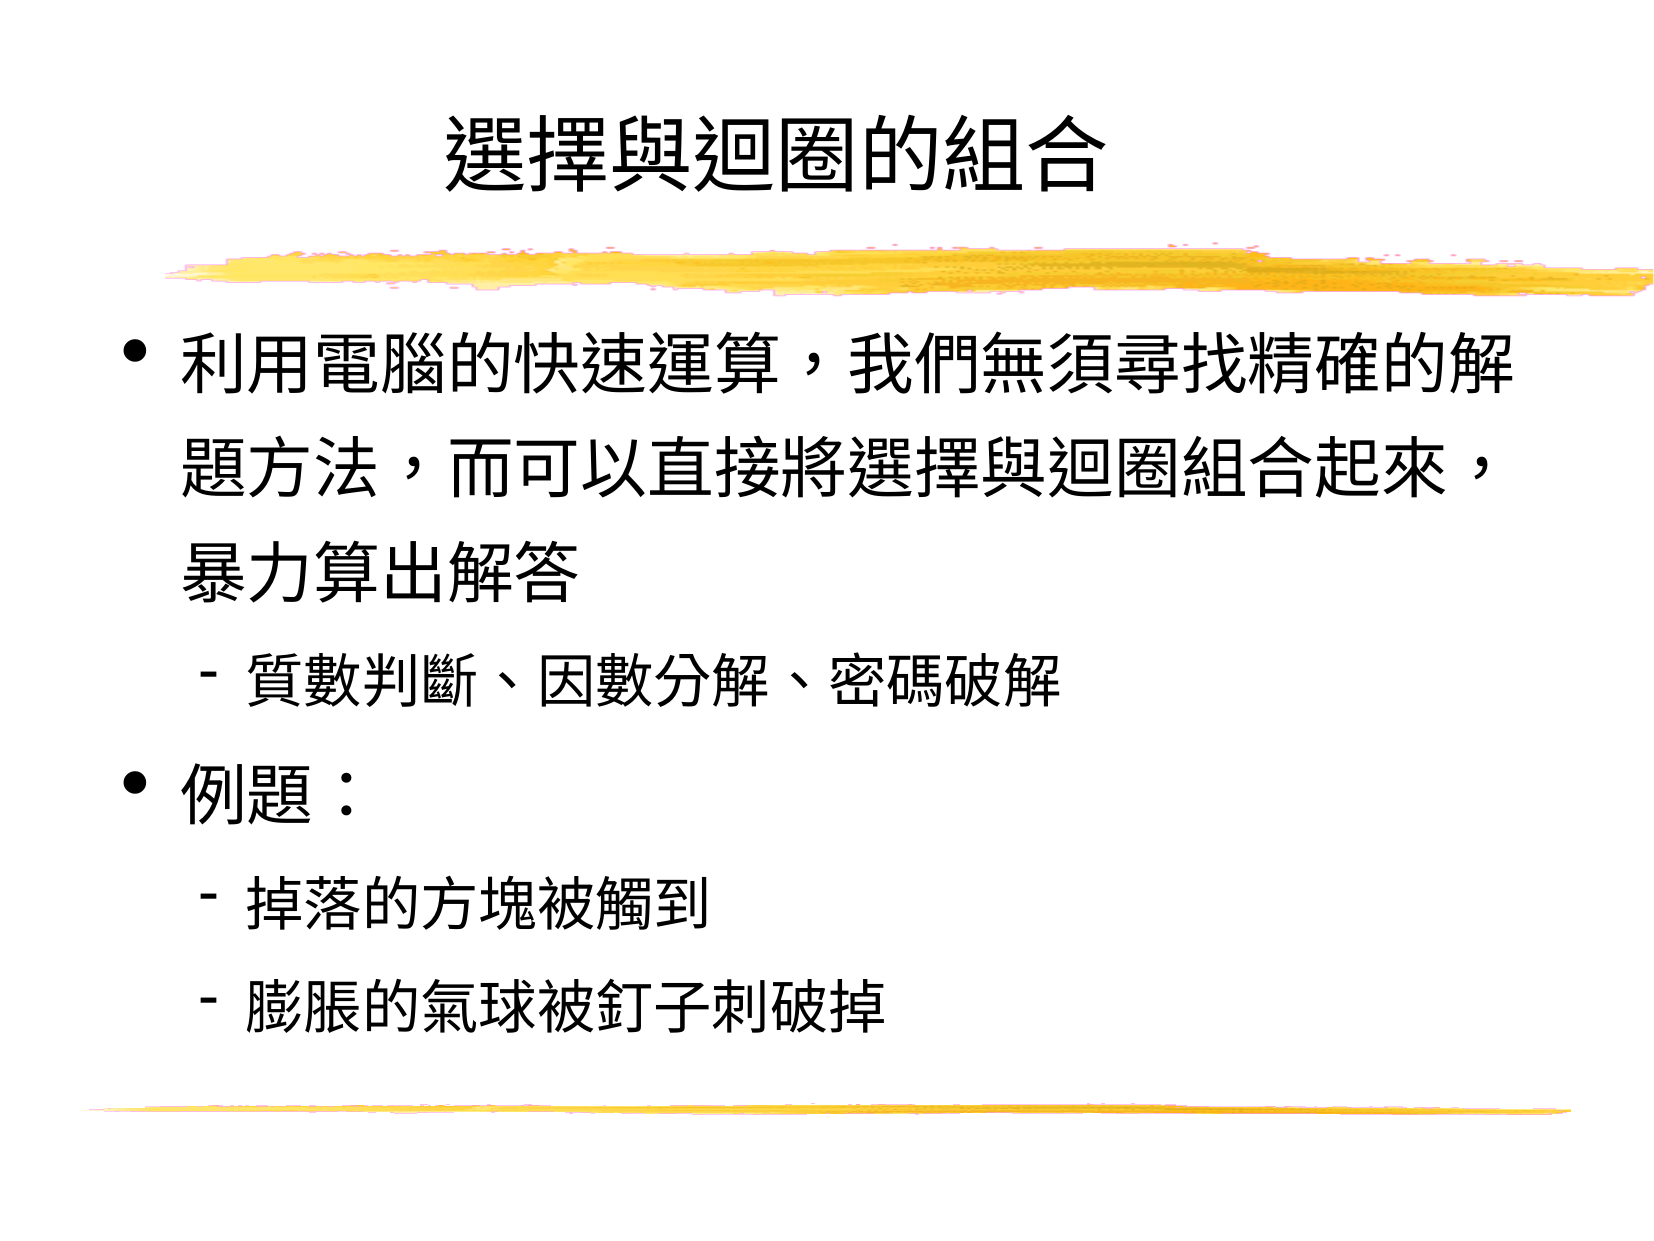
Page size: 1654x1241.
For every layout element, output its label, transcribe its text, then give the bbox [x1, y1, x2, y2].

picture [82, 1102, 1571, 1117]
title 選擇與迴圈的組合 [73, 39, 1479, 249]
picture [165, 237, 1654, 308]
list 利用電腦的快速運算，我們無須尋找精確的解題方法，而可以直接將選擇與迴圈組合起來，暴力算出解答 質數判斷、因數分解、密碼破解 例題： 掉落的方塊被觸到 膨脹的氣球被釘子刺破掉 [124, 302, 1530, 1103]
